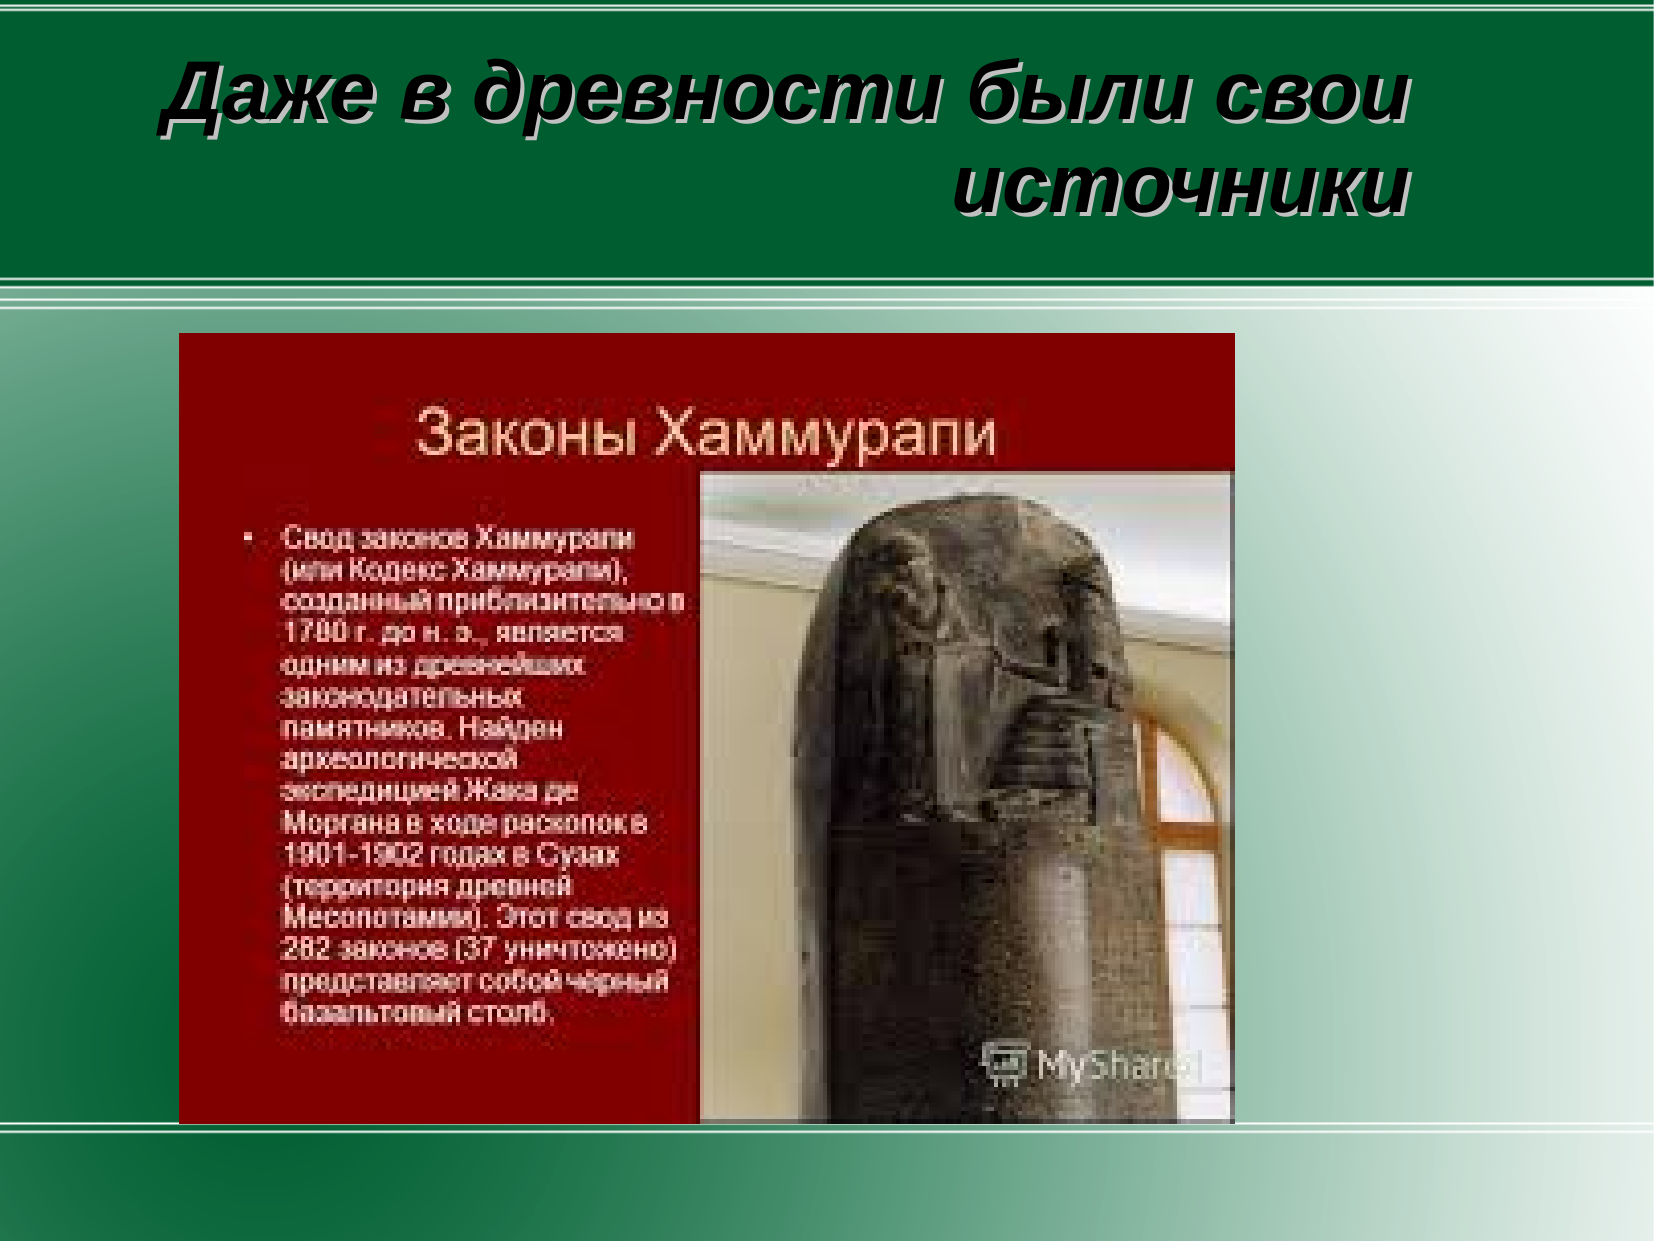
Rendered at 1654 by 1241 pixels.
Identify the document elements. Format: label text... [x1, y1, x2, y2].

text_box Даже в древности были свои источники [147, 36, 1556, 246]
picture [179, 333, 1235, 1124]
